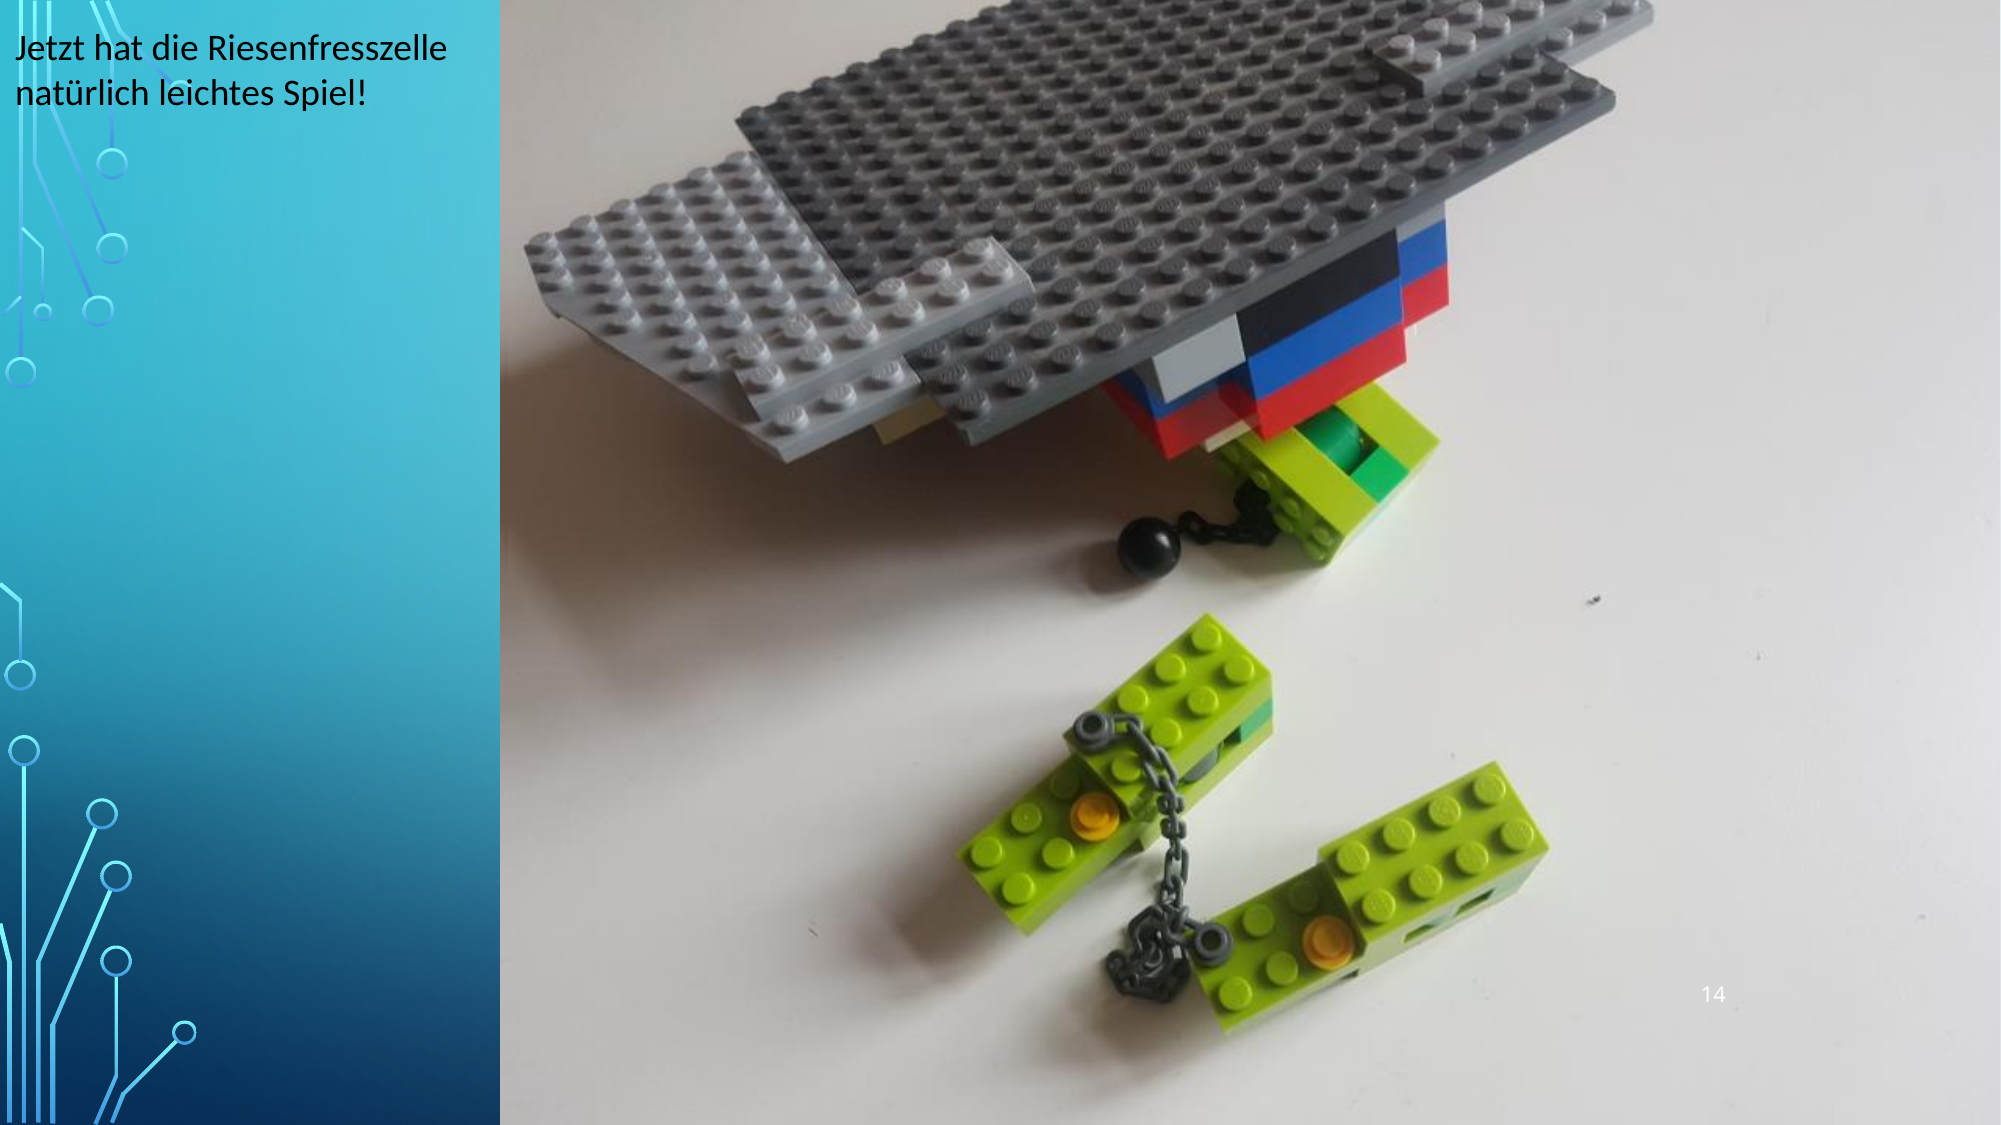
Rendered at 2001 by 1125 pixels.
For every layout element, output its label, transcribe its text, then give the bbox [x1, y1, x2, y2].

text_box Jetzt hat die Riesenfresszelle natürlich leichtes Spiel! [0, 15, 492, 122]
picture [500, 0, 2000, 1125]
text_box [1685, 965, 1813, 1025]
